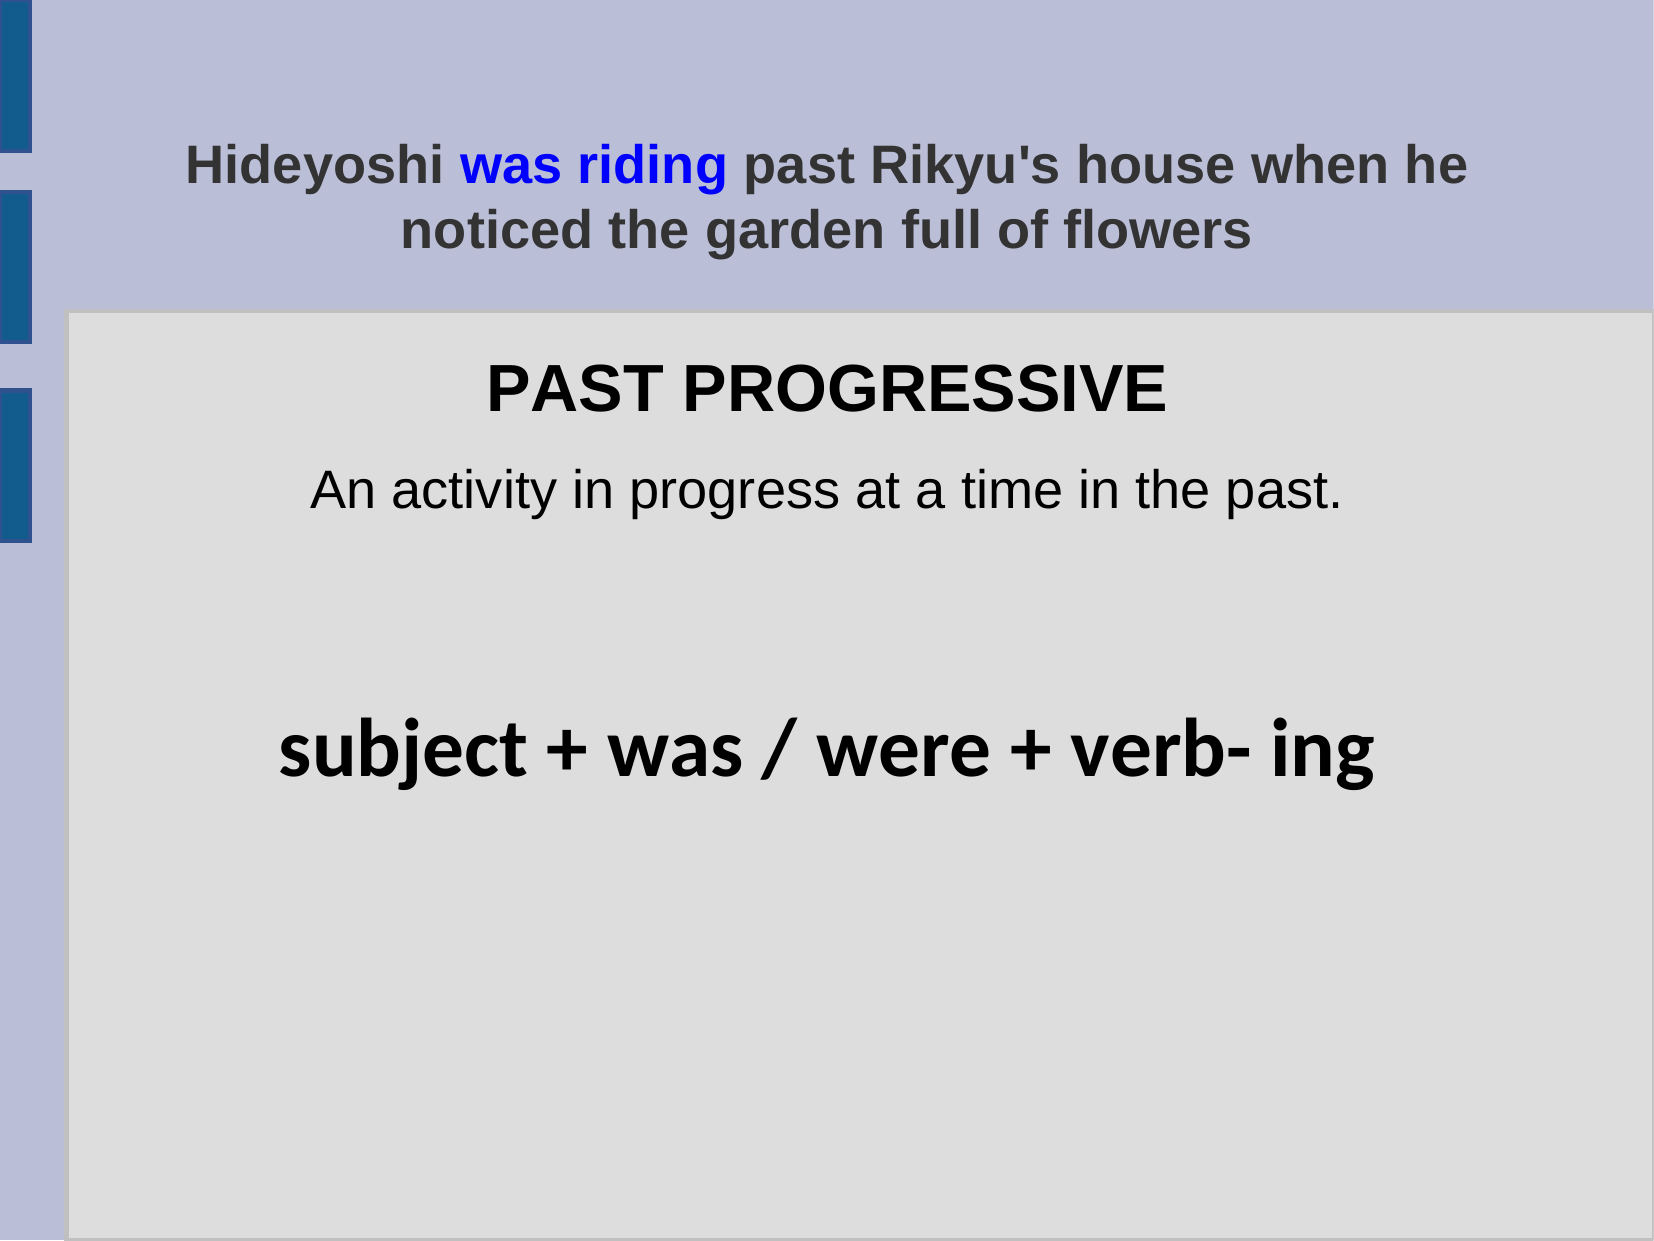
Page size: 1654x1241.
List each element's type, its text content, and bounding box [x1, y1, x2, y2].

list PAST PROGRESSIVE An activity in progress at a time in the past. subject + was / were + verb- ing [121, 344, 1534, 1127]
title Hideyoshi was riding past Rikyu's house when he noticed the garden full of flowers [121, 91, 1534, 299]
